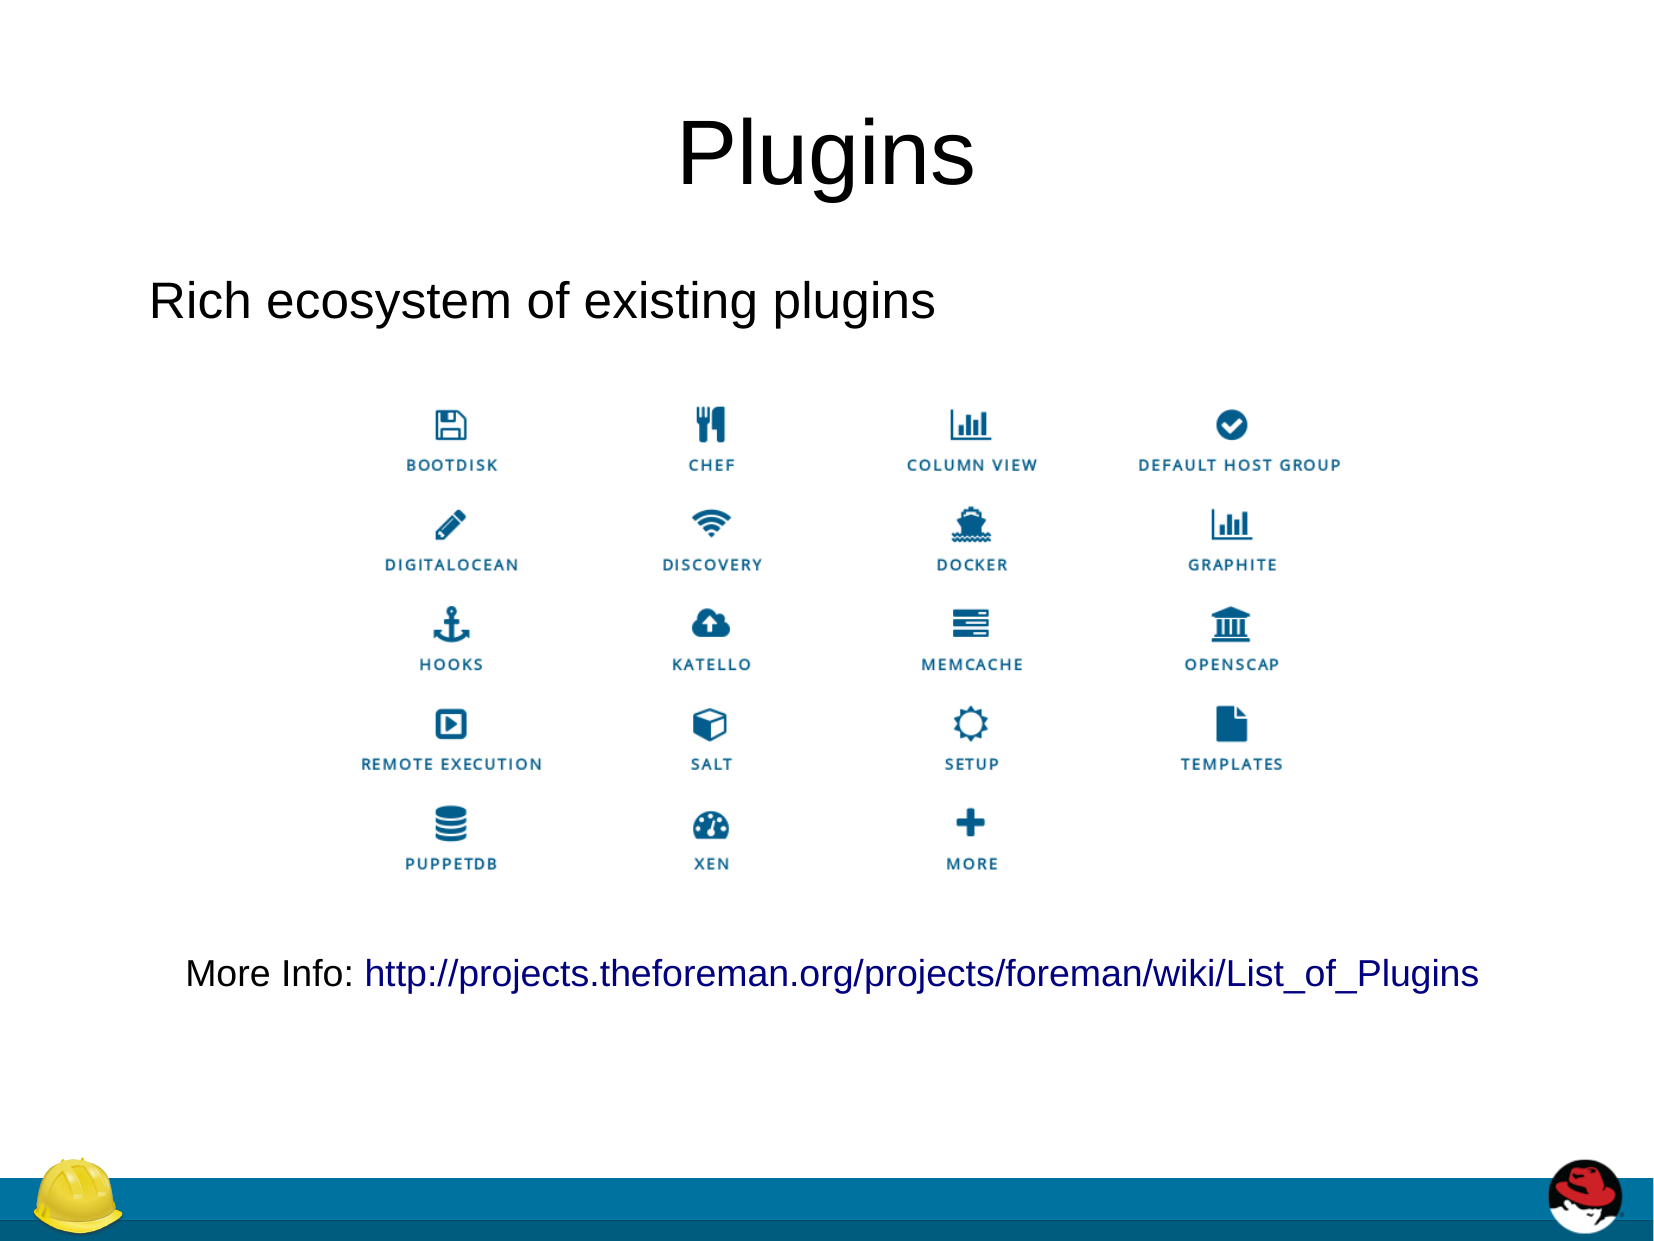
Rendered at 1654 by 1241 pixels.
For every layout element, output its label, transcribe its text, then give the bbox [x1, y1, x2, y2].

picture [23, 1145, 130, 1235]
title Plugins [82, 49, 1571, 257]
picture [329, 389, 1359, 904]
text_box Rich ecosystem of existing plugins [94, 271, 972, 362]
picture [1547, 1157, 1630, 1233]
text_box More Info: http://projects.theforeman.org/projects/foreman/wiki/List_of_Plugins [129, 944, 1536, 1086]
